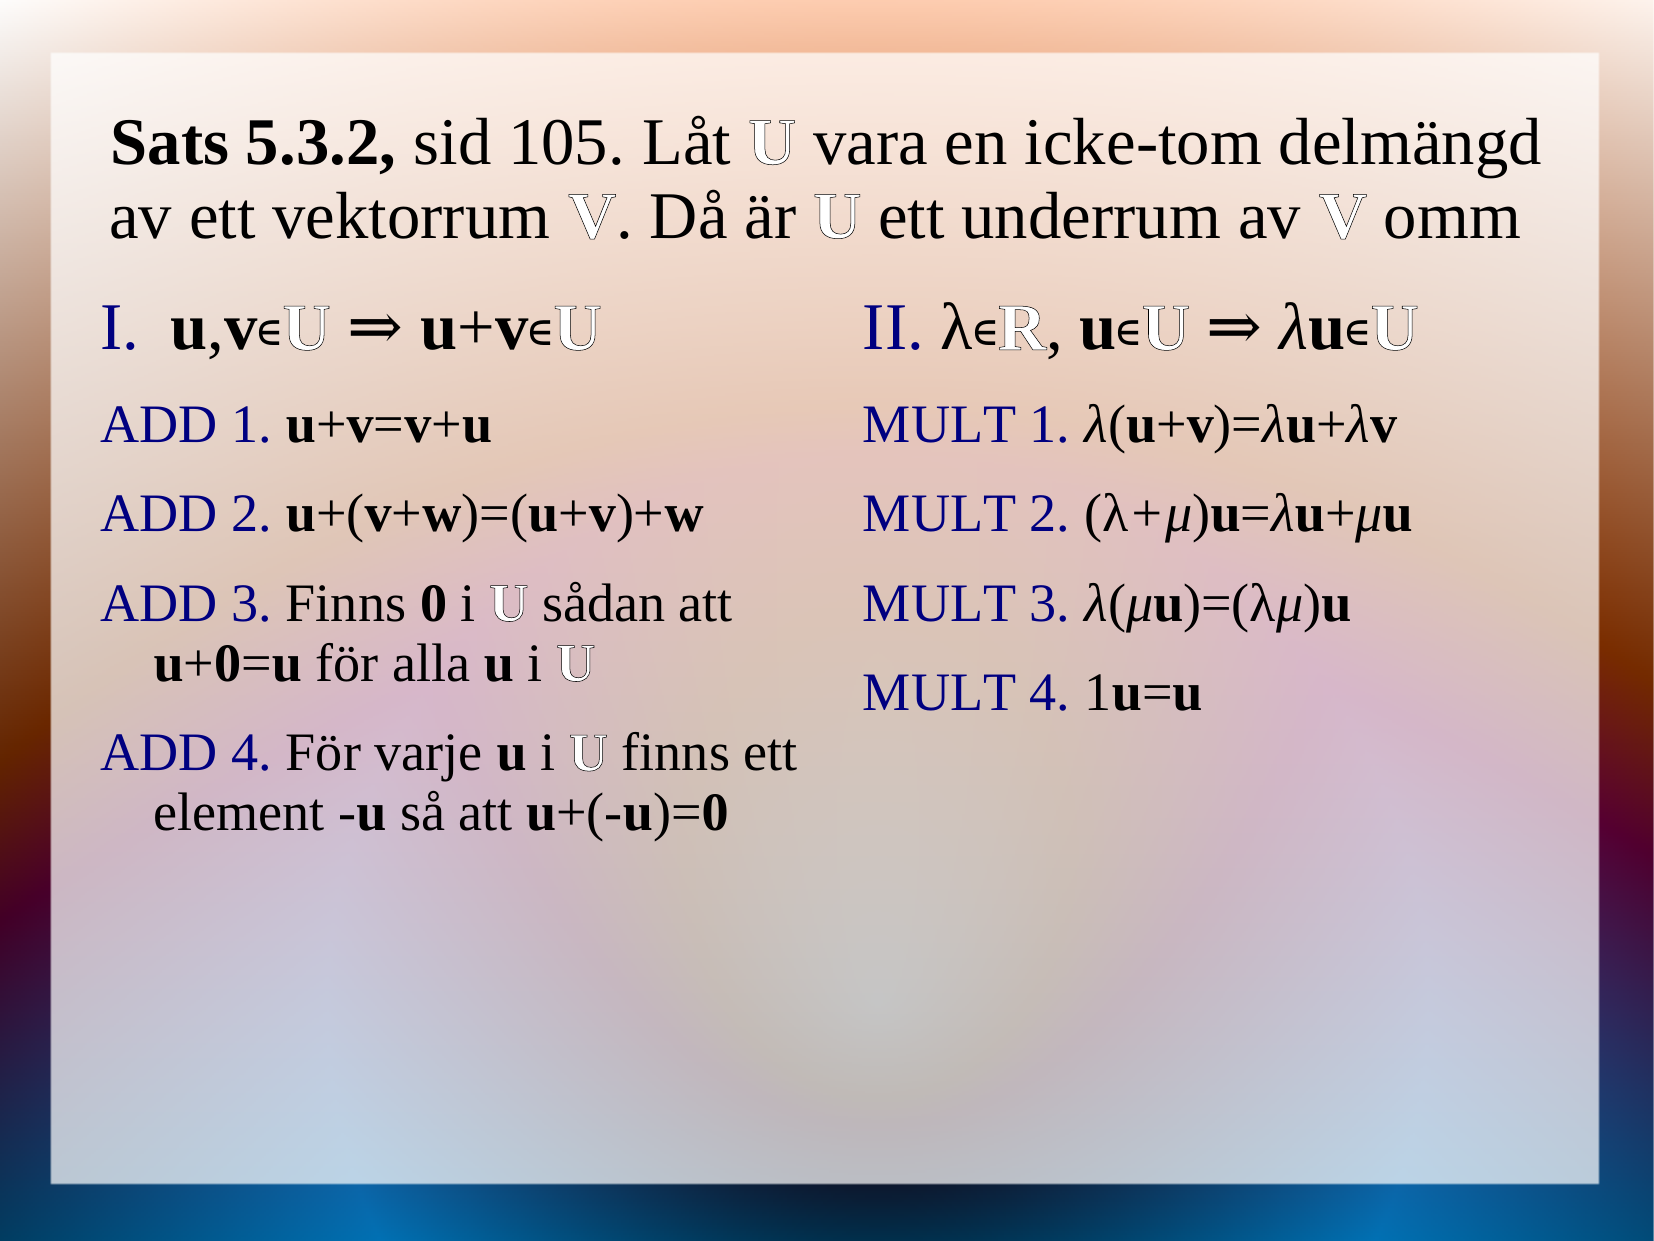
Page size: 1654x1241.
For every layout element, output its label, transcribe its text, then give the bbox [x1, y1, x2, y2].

title Sats 5.3.2, sid 105. Låt U vara en icke-tom delmängd av ett vektorrum V. Då är U ett underrum av V omm [71, 75, 1560, 283]
picture [0, 0, 1654, 1241]
list λ∊R, u∊U ⇒ λu∊U λ(u+v)=λu+λv (λ+μ)u=λu+μu λ(μu)=(λμ)u 1u=u [845, 290, 1572, 1019]
list u,v∊U ⇒ u+v∊U u+v=v+u u+(v+w)=(u+v)+w Finns 0 i U sådan att u+0=u för alla u i U För varje u i U finns ett element -u så att u+(-u)=0 [82, 290, 809, 1034]
